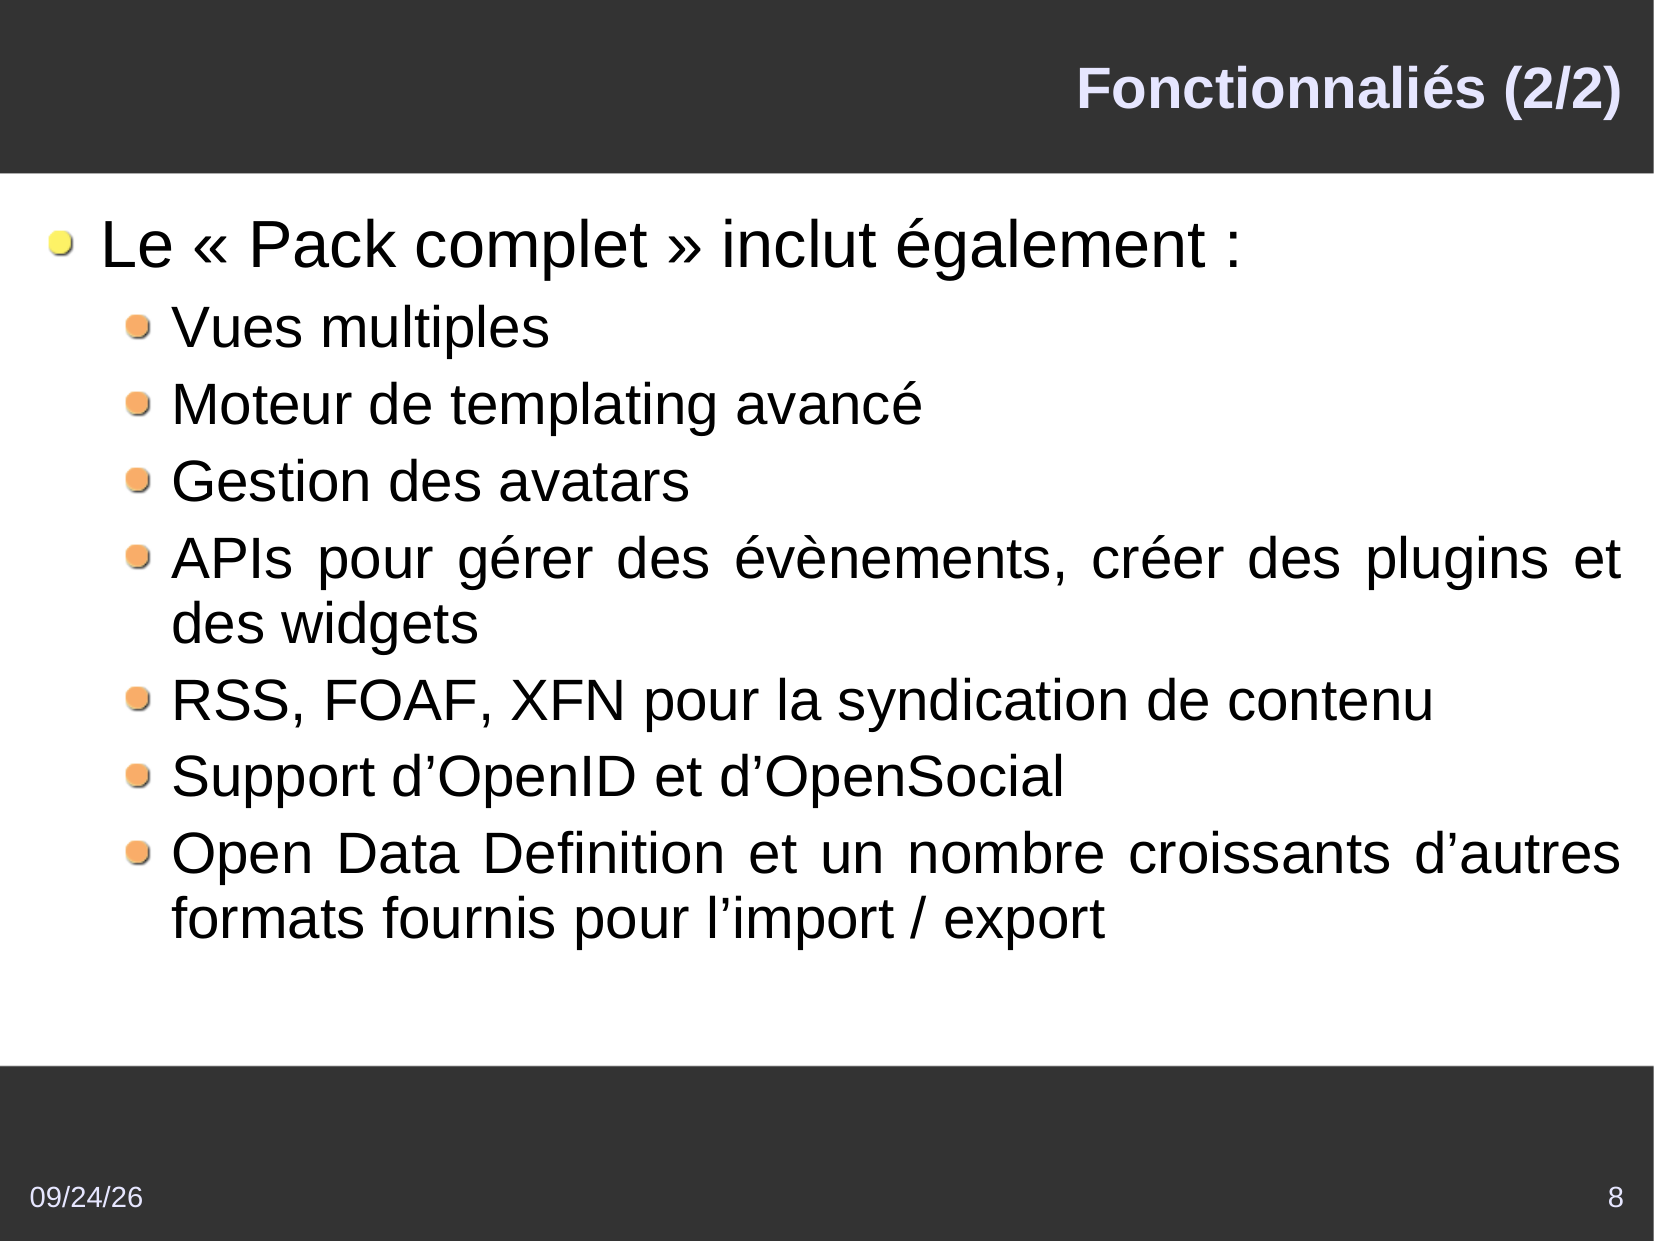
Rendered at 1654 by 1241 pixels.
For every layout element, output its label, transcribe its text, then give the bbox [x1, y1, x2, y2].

picture [0, 0, 1654, 1241]
list Le « Pack complet » inclut également : Vues multiples Moteur de templating avancé Gestion des avatars APIs pour gérer des évènements, créer des plugins et des widgets RSS, FOAF, XFN pour la syndication de contenu Support d’OpenID et d’OpenSocial Open Data Definition et un nombre croissants d’autres formats fournis pour l’import / export [29, 206, 1625, 1034]
title Fonctionnaliés (2/2) [29, 29, 1625, 148]
